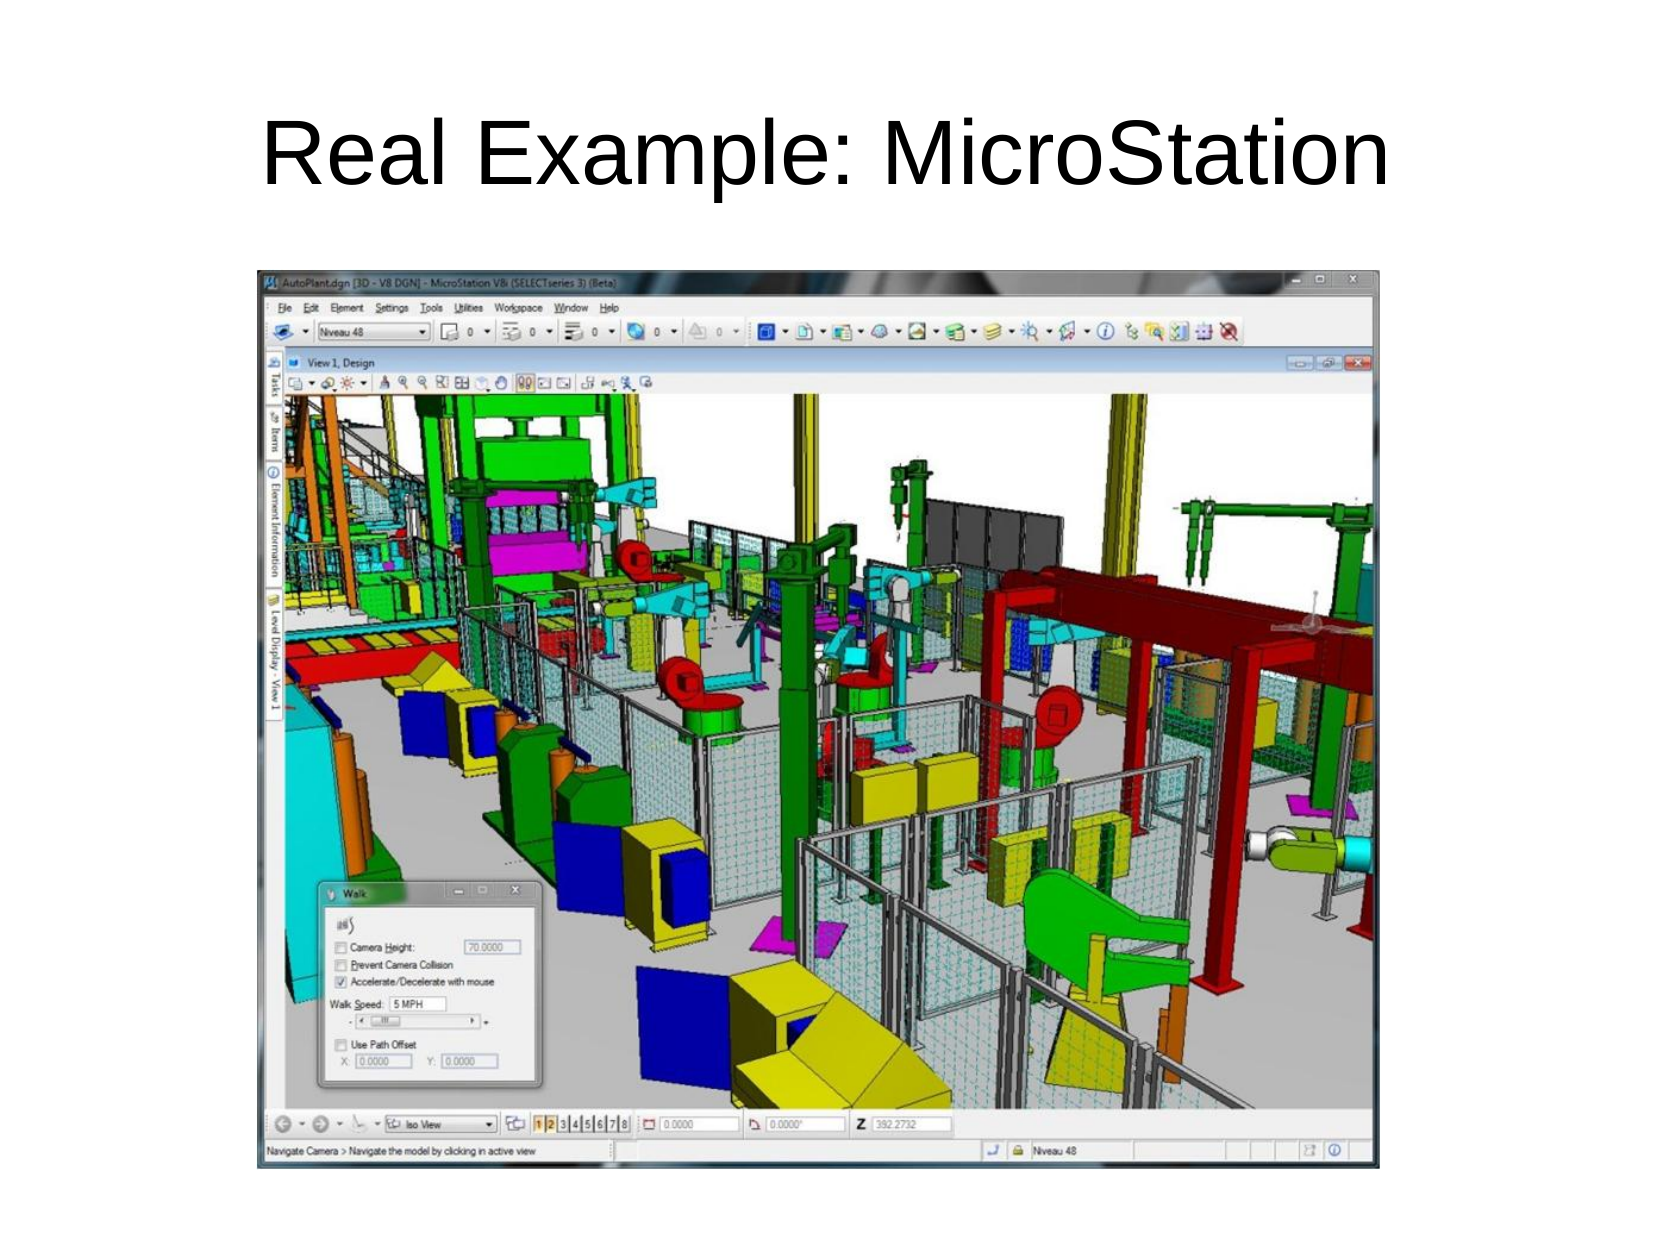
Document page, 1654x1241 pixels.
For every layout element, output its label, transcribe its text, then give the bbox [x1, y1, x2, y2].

title Real Example: MicroStation [82, 49, 1571, 257]
picture [256, 269, 1381, 1171]
